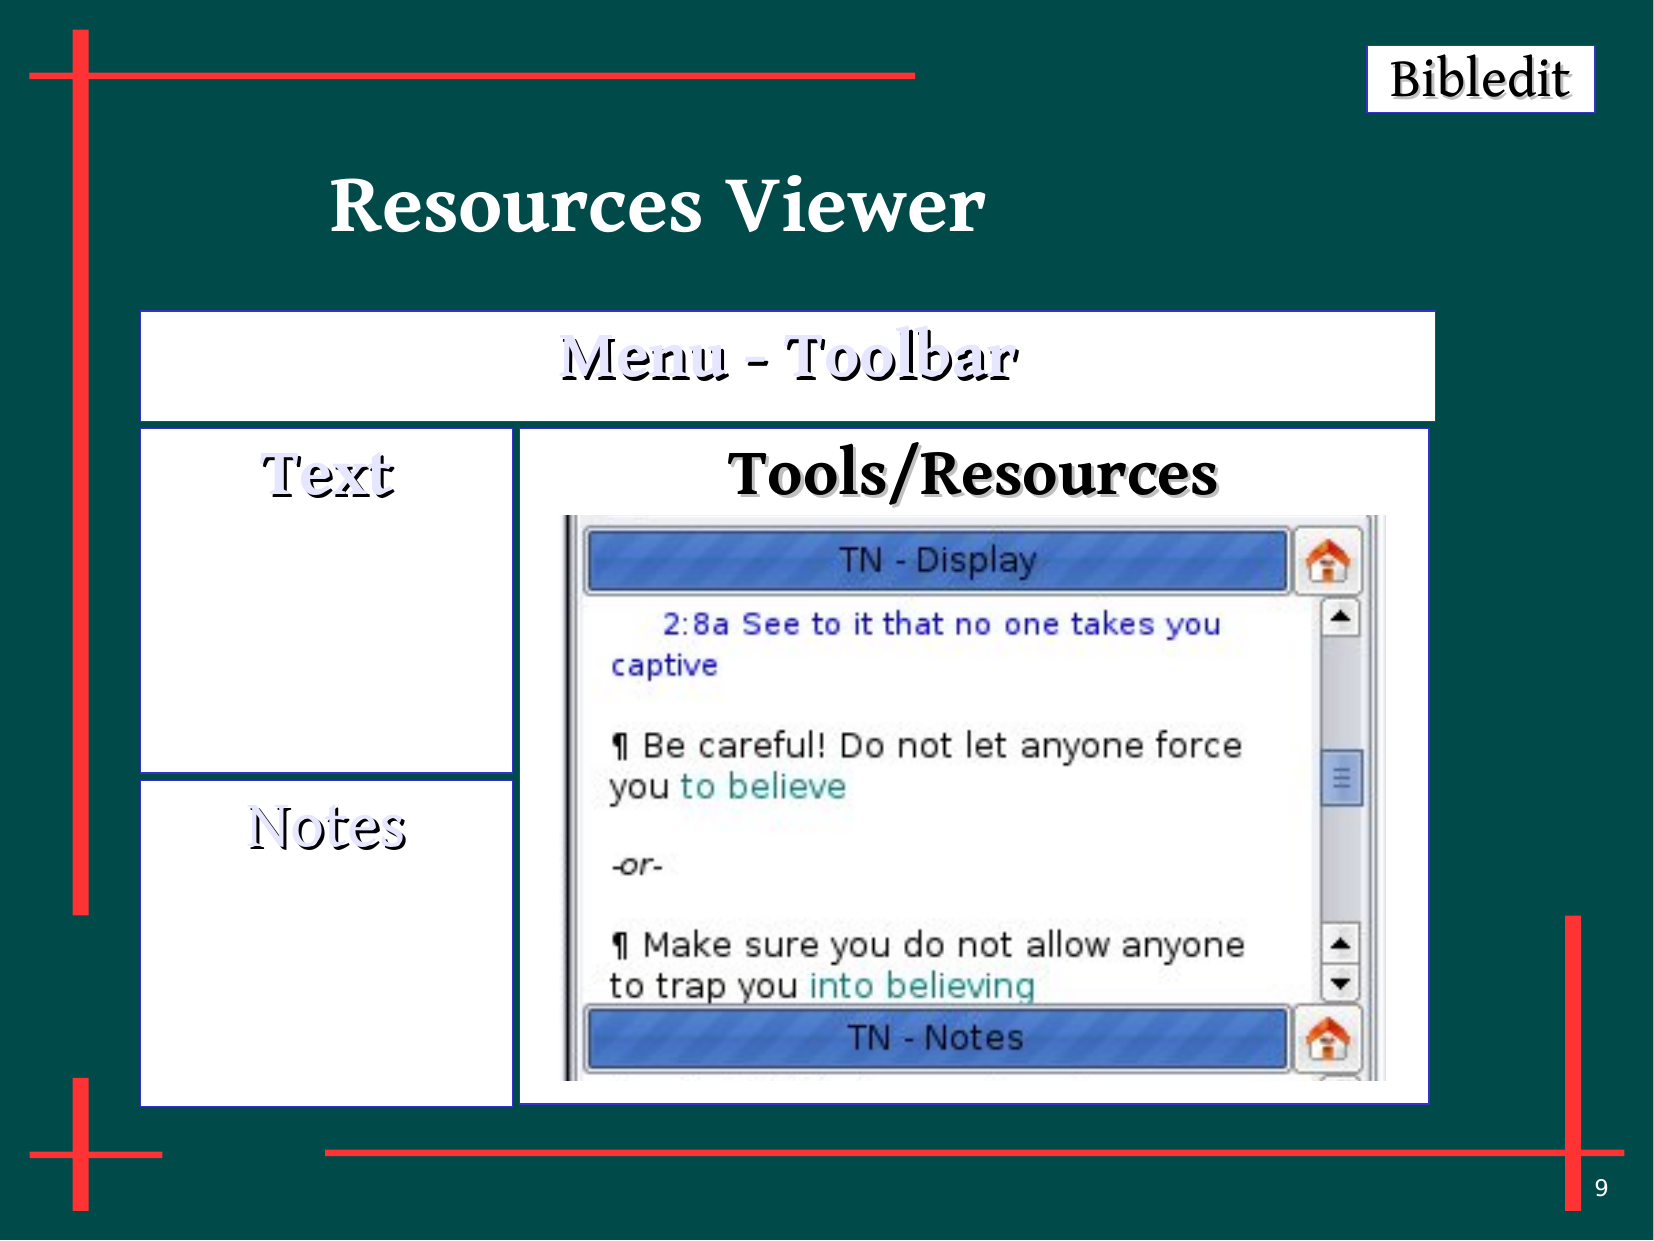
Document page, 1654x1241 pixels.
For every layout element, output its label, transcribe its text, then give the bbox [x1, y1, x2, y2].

text_box Text [140, 428, 513, 774]
picture [559, 515, 1386, 1081]
text_box Bibledit [1367, 45, 1595, 113]
text_box Menu - Toolbar [140, 311, 1436, 422]
text_box Notes [140, 780, 513, 1107]
title Resources Viewer [78, 69, 1241, 345]
text_box Tools/Resources [519, 428, 1430, 1104]
